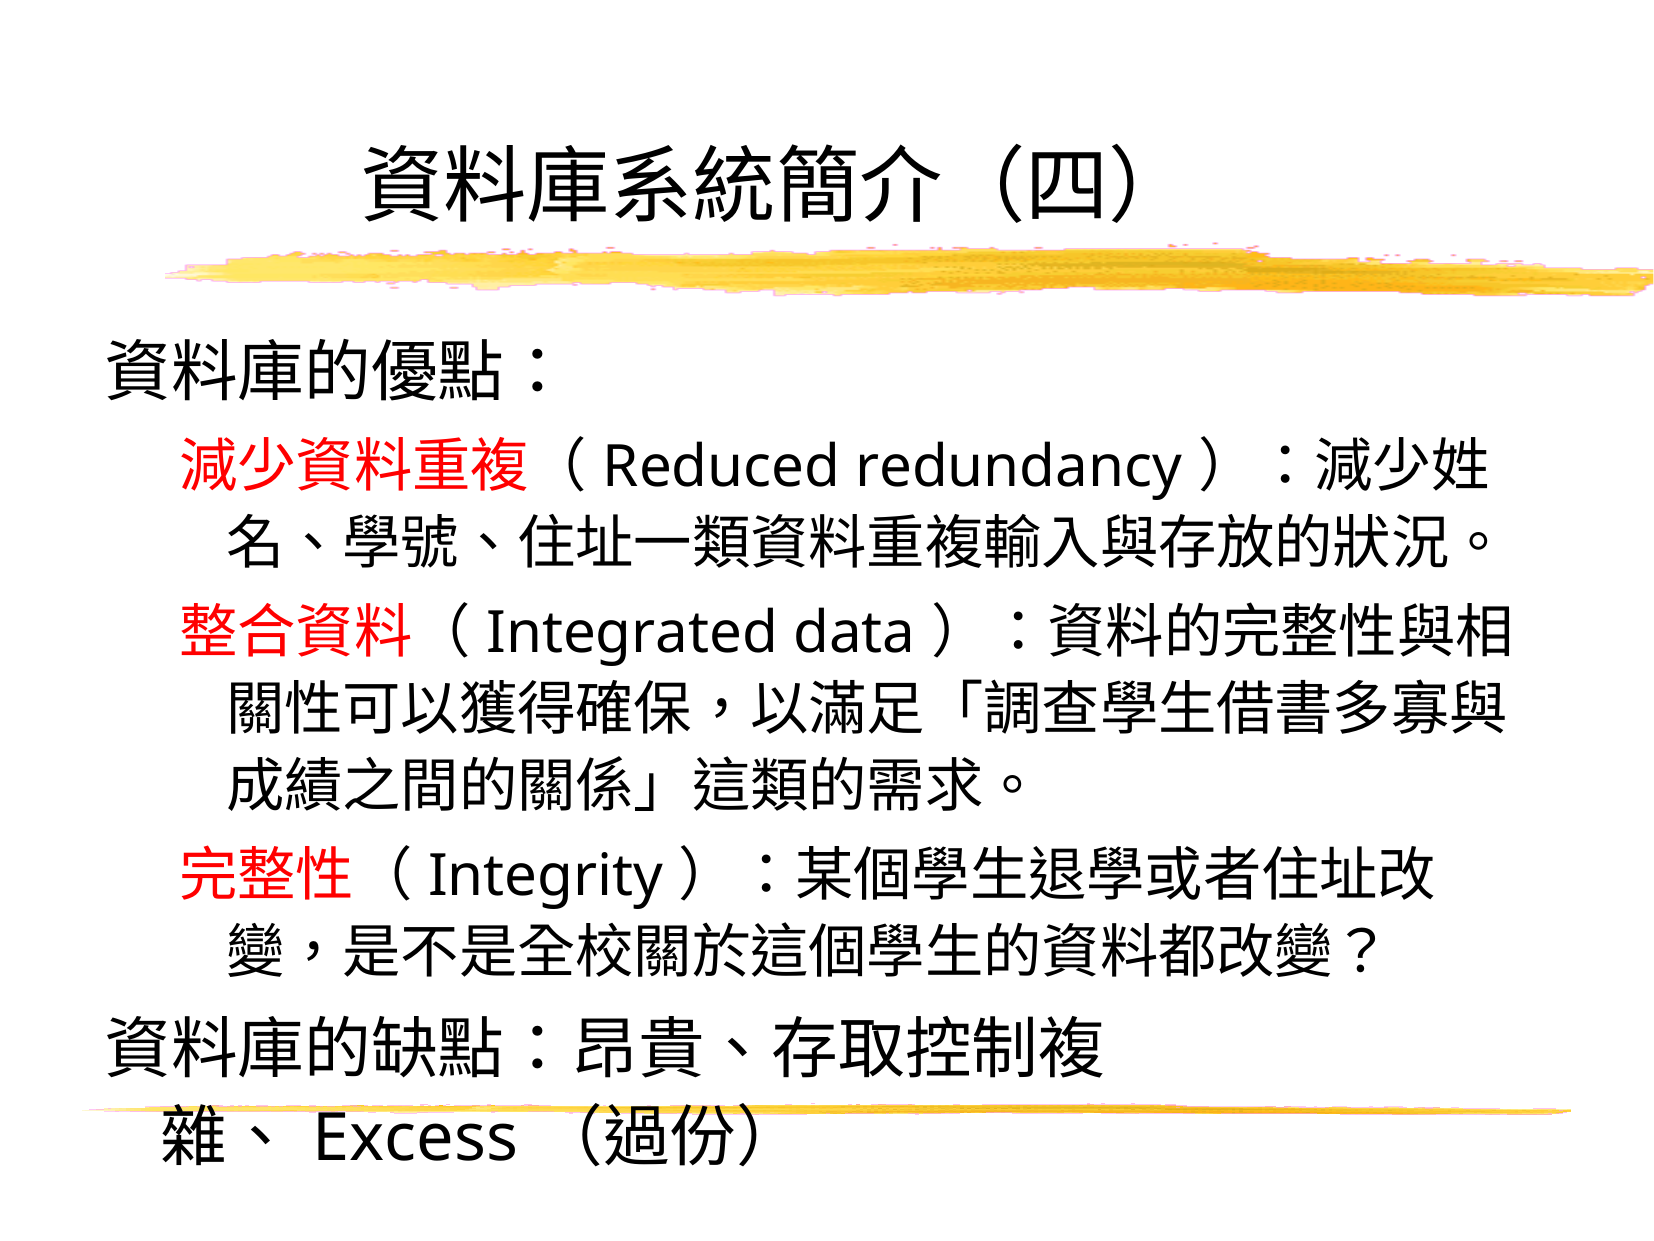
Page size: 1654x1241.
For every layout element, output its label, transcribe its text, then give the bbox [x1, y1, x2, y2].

picture [636, 1110, 654, 1117]
title 資料庫系統簡介（四） [73, 41, 1479, 249]
list 資料庫的優點： 減少資料重複（Reduced redundancy）：減少姓名、學號、住址一類資料重複輸入與存放的狀況。 整合資料（Integrated data）：資料的完整性與相關性可以獲得確保，以滿足「調查學生借書多寡與成績之間的關係」這類的需求。 完整性（Integrity）：某個學生退學或者住址改變，是不是全校關於這個學生的資料都改變？ 資料庫的缺點：昂貴、存取控制複雜、Excess（過份） [89, 316, 1530, 1061]
picture [165, 237, 1654, 308]
picture [82, 1102, 1571, 1117]
